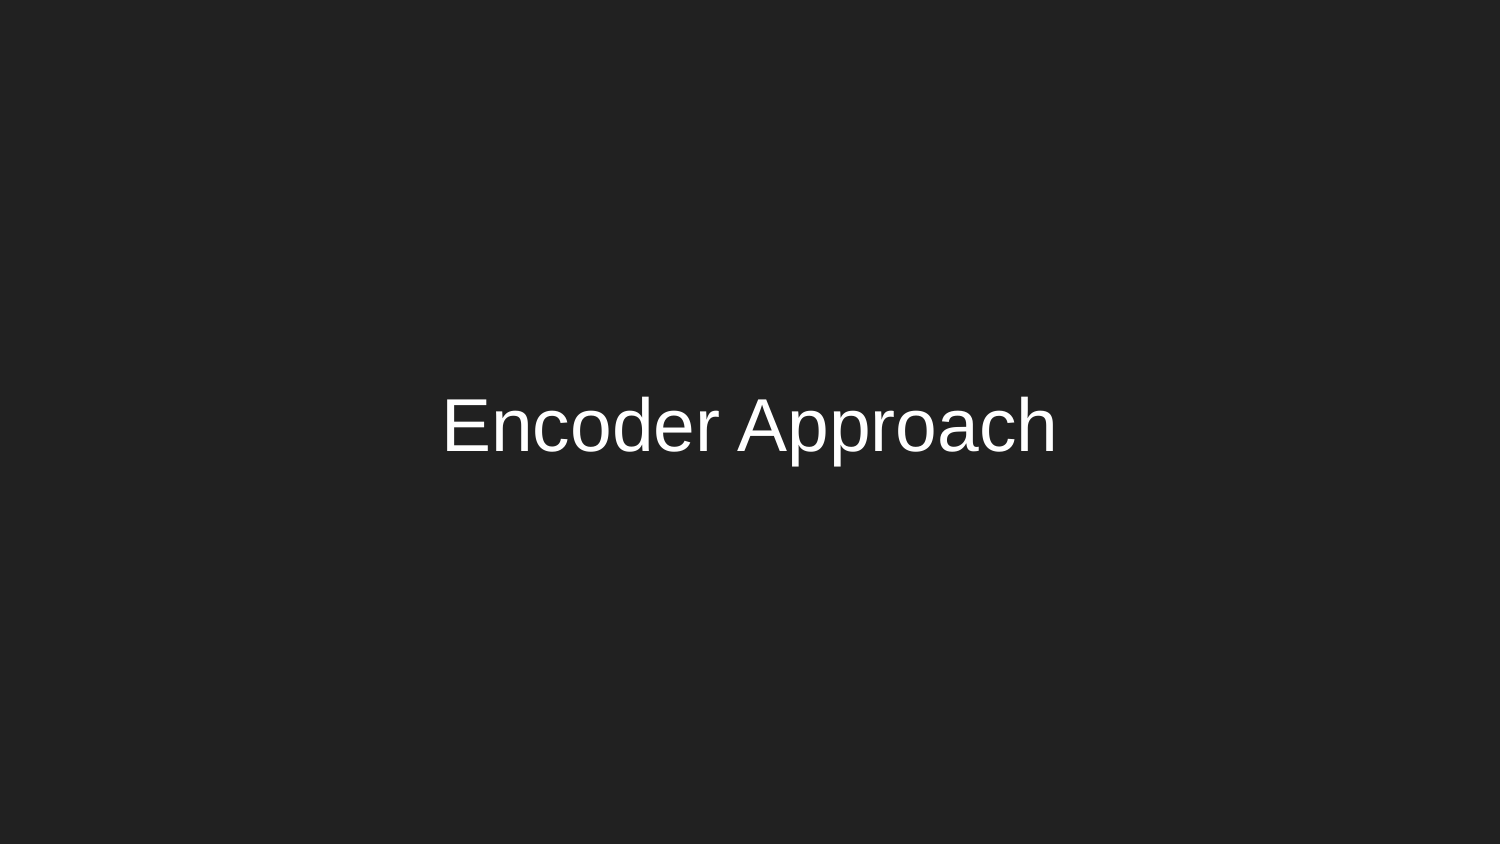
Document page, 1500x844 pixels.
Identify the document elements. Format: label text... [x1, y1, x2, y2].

title Encoder Approach [51, 352, 1449, 491]
